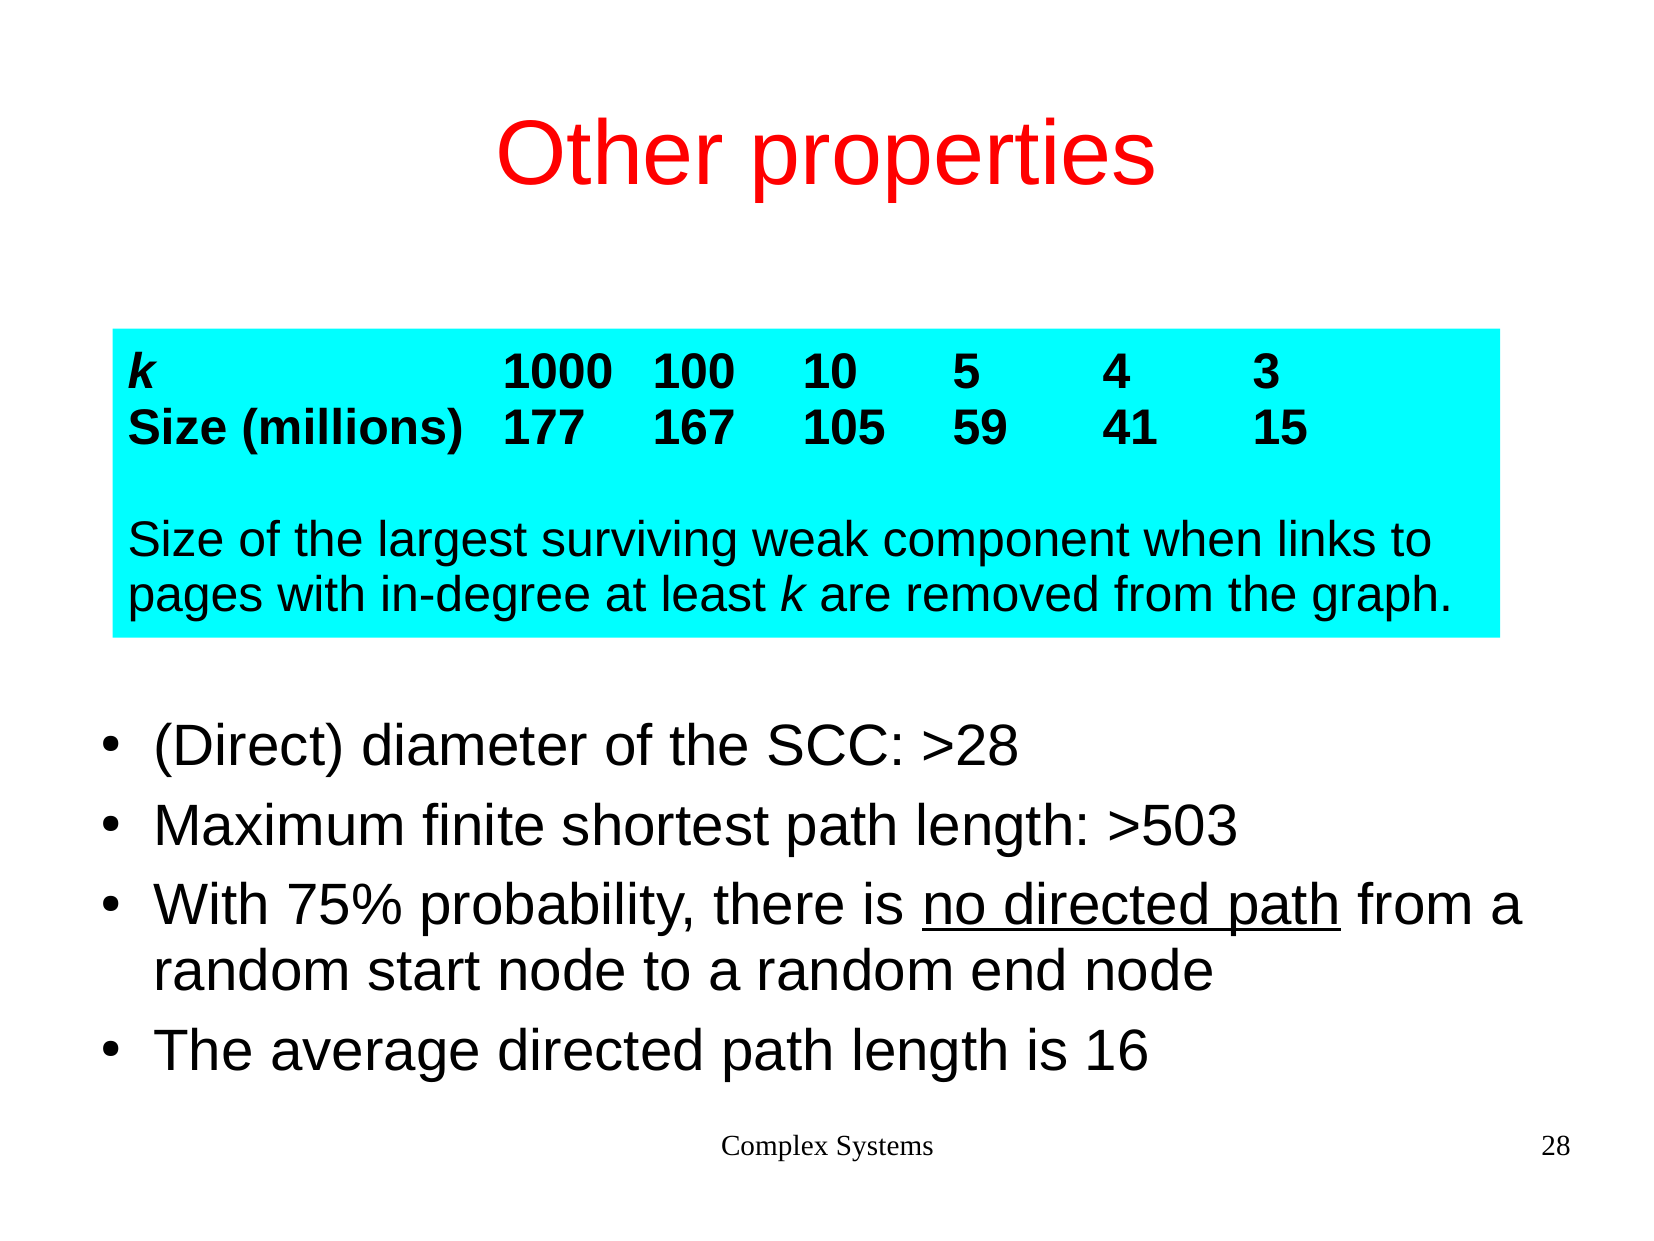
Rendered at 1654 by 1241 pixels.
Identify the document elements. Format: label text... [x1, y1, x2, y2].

list (Direct) diameter of the SCC: >28 Maximum finite shortest path length: >503 With 75% probability, there is no directed path from a random start node to a random end node The average directed path length is 16 [82, 712, 1571, 1109]
text_box k 1000 100 10 5 4 3 Size (millions) 177 167 105 59 41 15 Size of the largest surviving weak component when links to pages with in-degree at least k are removed from the graph. [112, 328, 1501, 638]
title Other properties [82, 49, 1571, 257]
